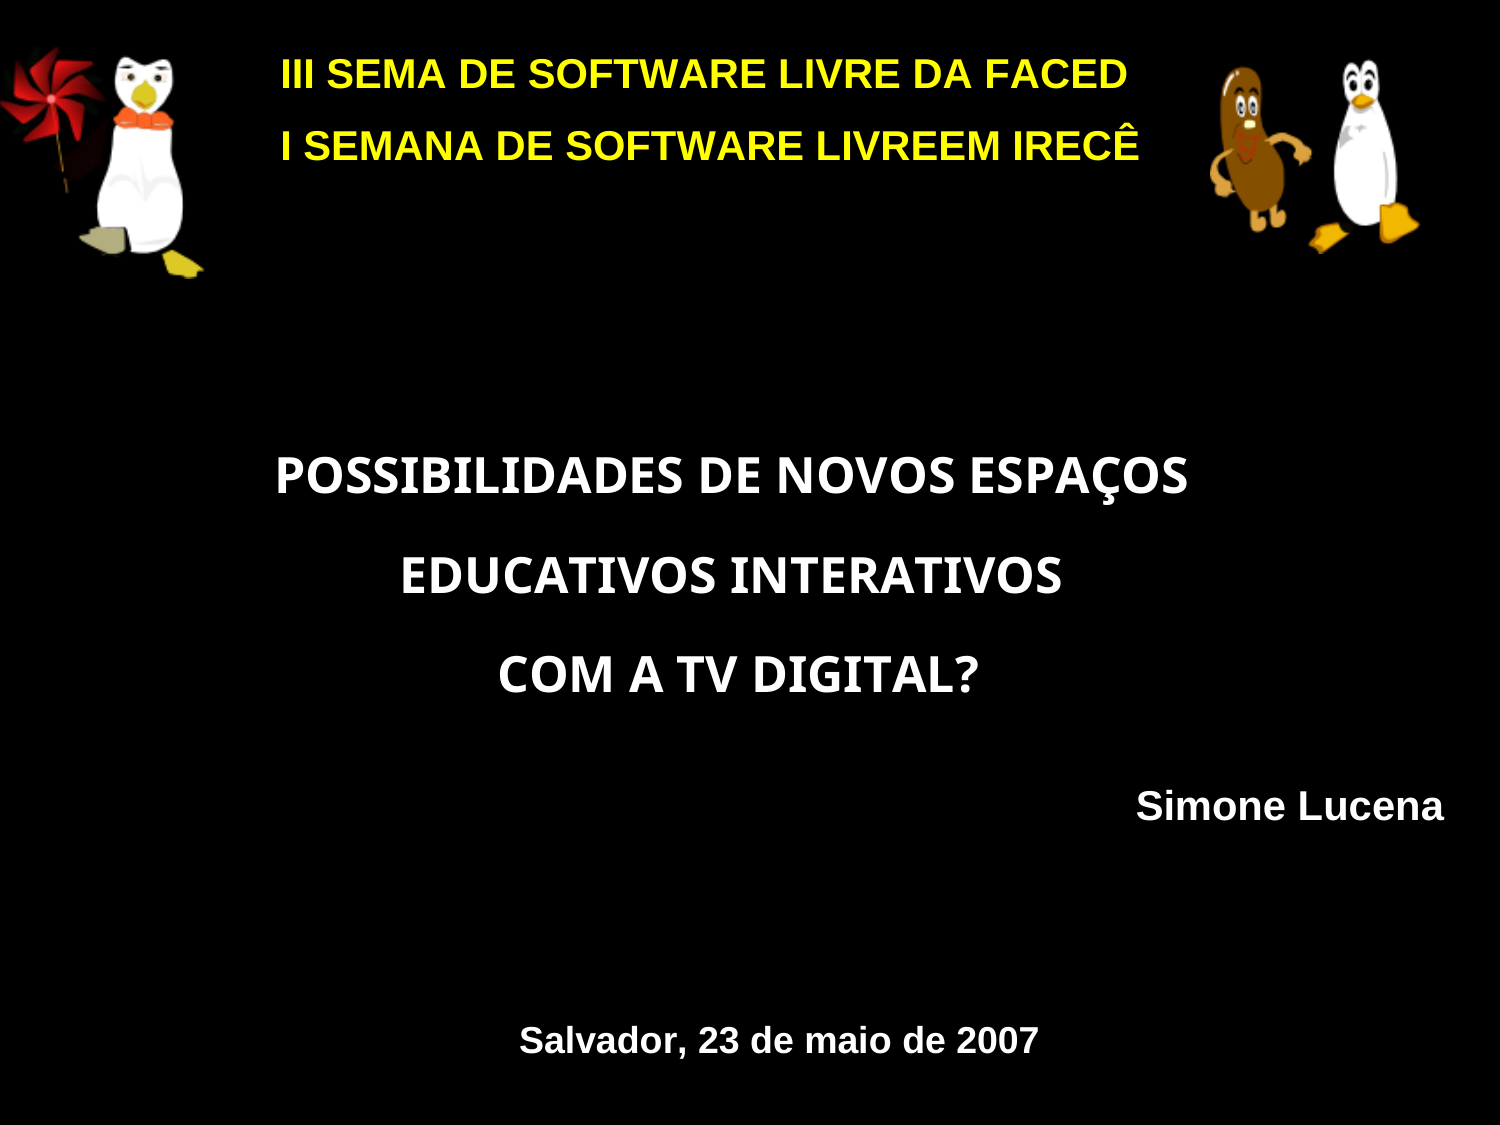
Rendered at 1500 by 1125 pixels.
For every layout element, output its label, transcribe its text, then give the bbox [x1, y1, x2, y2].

text_box POSSIBILIDADES DE NOVOS ESPAÇOS EDUCATIVOS INTERATIVOS COM A TV DIGITAL? [76, 432, 1400, 716]
picture [1210, 42, 1438, 254]
text_box Salvador, 23 de maio de 2007 [419, 1011, 1140, 1069]
text_box Simone Lucena [903, 774, 1459, 837]
picture [0, 42, 231, 279]
text_box III SEMA DE SOFTWARE LIVRE DA FACED I SEMANA DE SOFTWARE LIVREEM IRECÊ [265, 42, 1210, 178]
